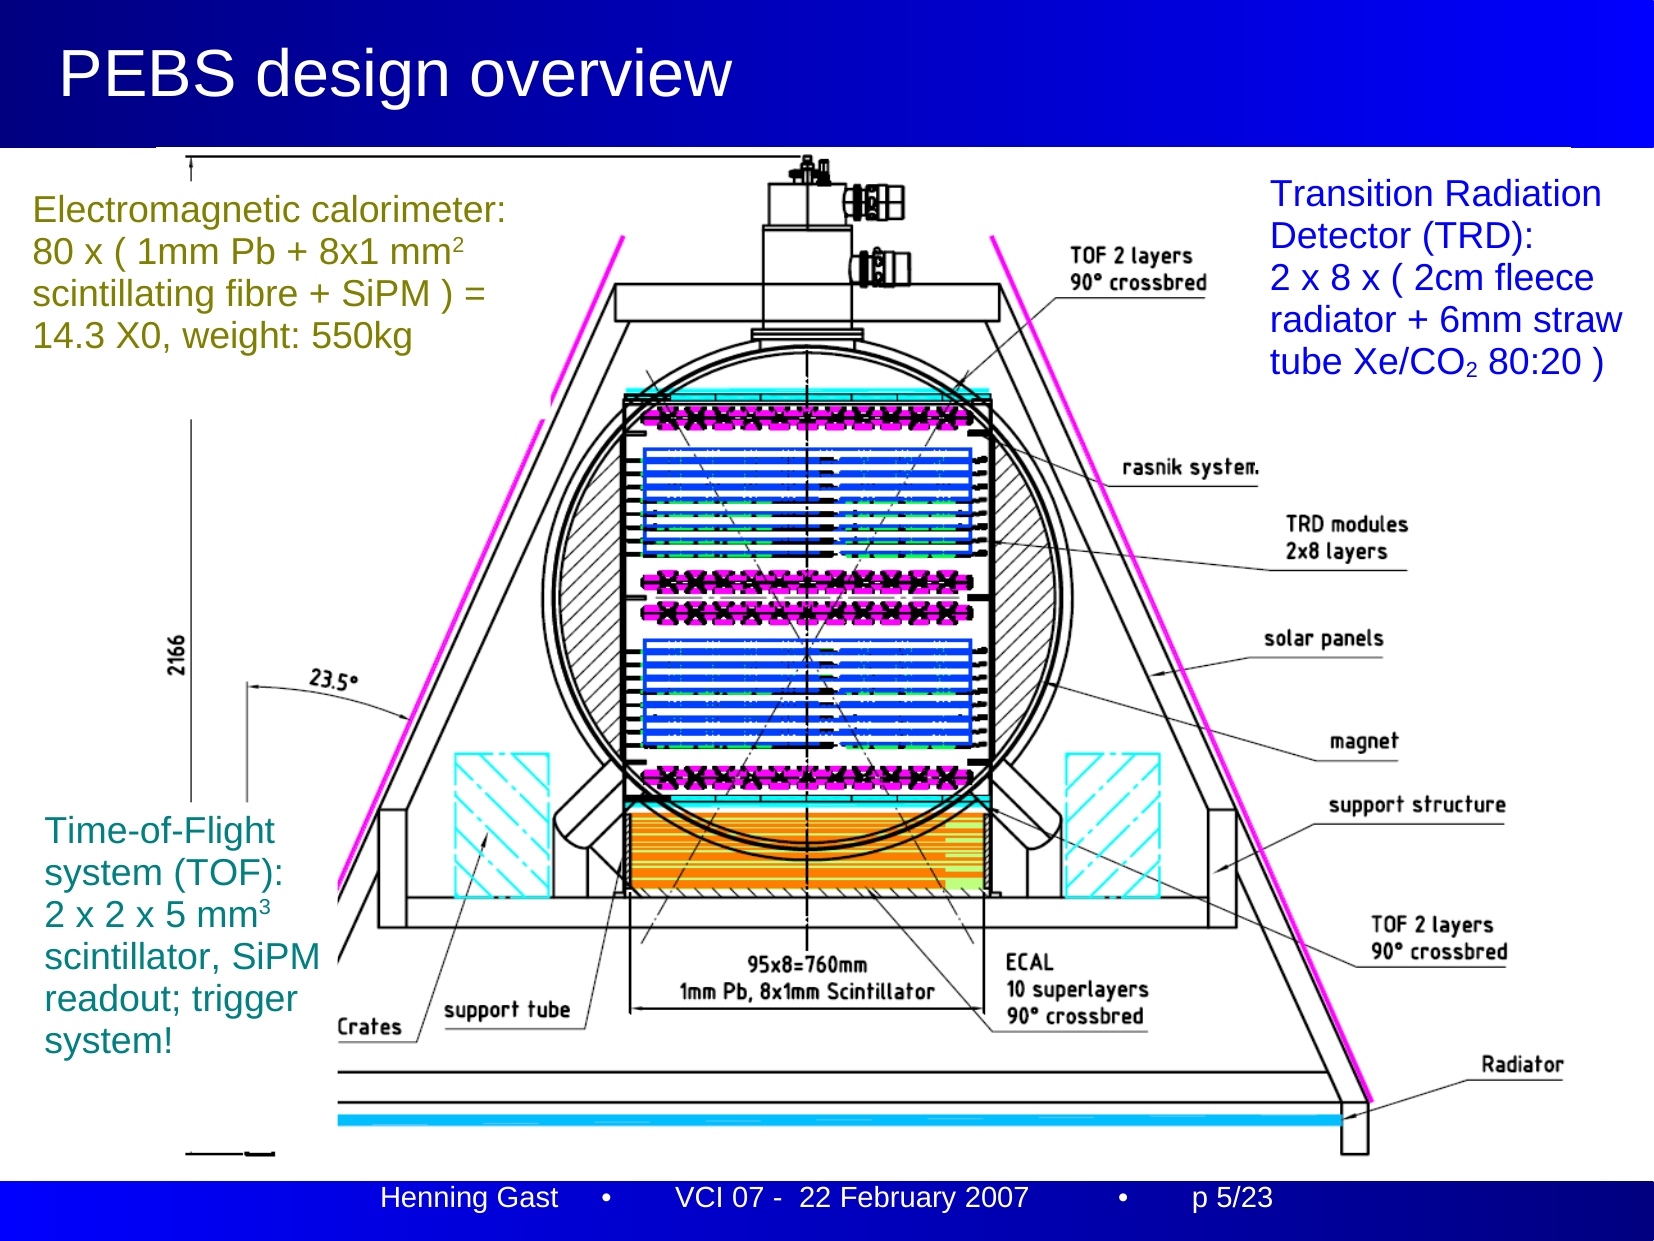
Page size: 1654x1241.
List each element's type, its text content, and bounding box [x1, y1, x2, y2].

text_box Transition Radiation Detector (TRD): 2 x 8 x ( 2cm fleece radiator + 6mm straw tube Xe/CO2 80:20 ) [1255, 165, 1640, 470]
picture [156, 147, 1571, 1159]
text_box Time-of-Flight system (TOF): 2 x 2 x 5 mm3 scintillator, SiPM readout; trigger system! [29, 802, 338, 1152]
text_box Electromagnetic calorimeter: 80 x ( 1mm Pb + 8x1 mm2 scintillating fibre + SiPM ) = 14.3 X0, weight: 550kg [17, 181, 551, 420]
title PEBS design overview [0, 0, 1654, 148]
